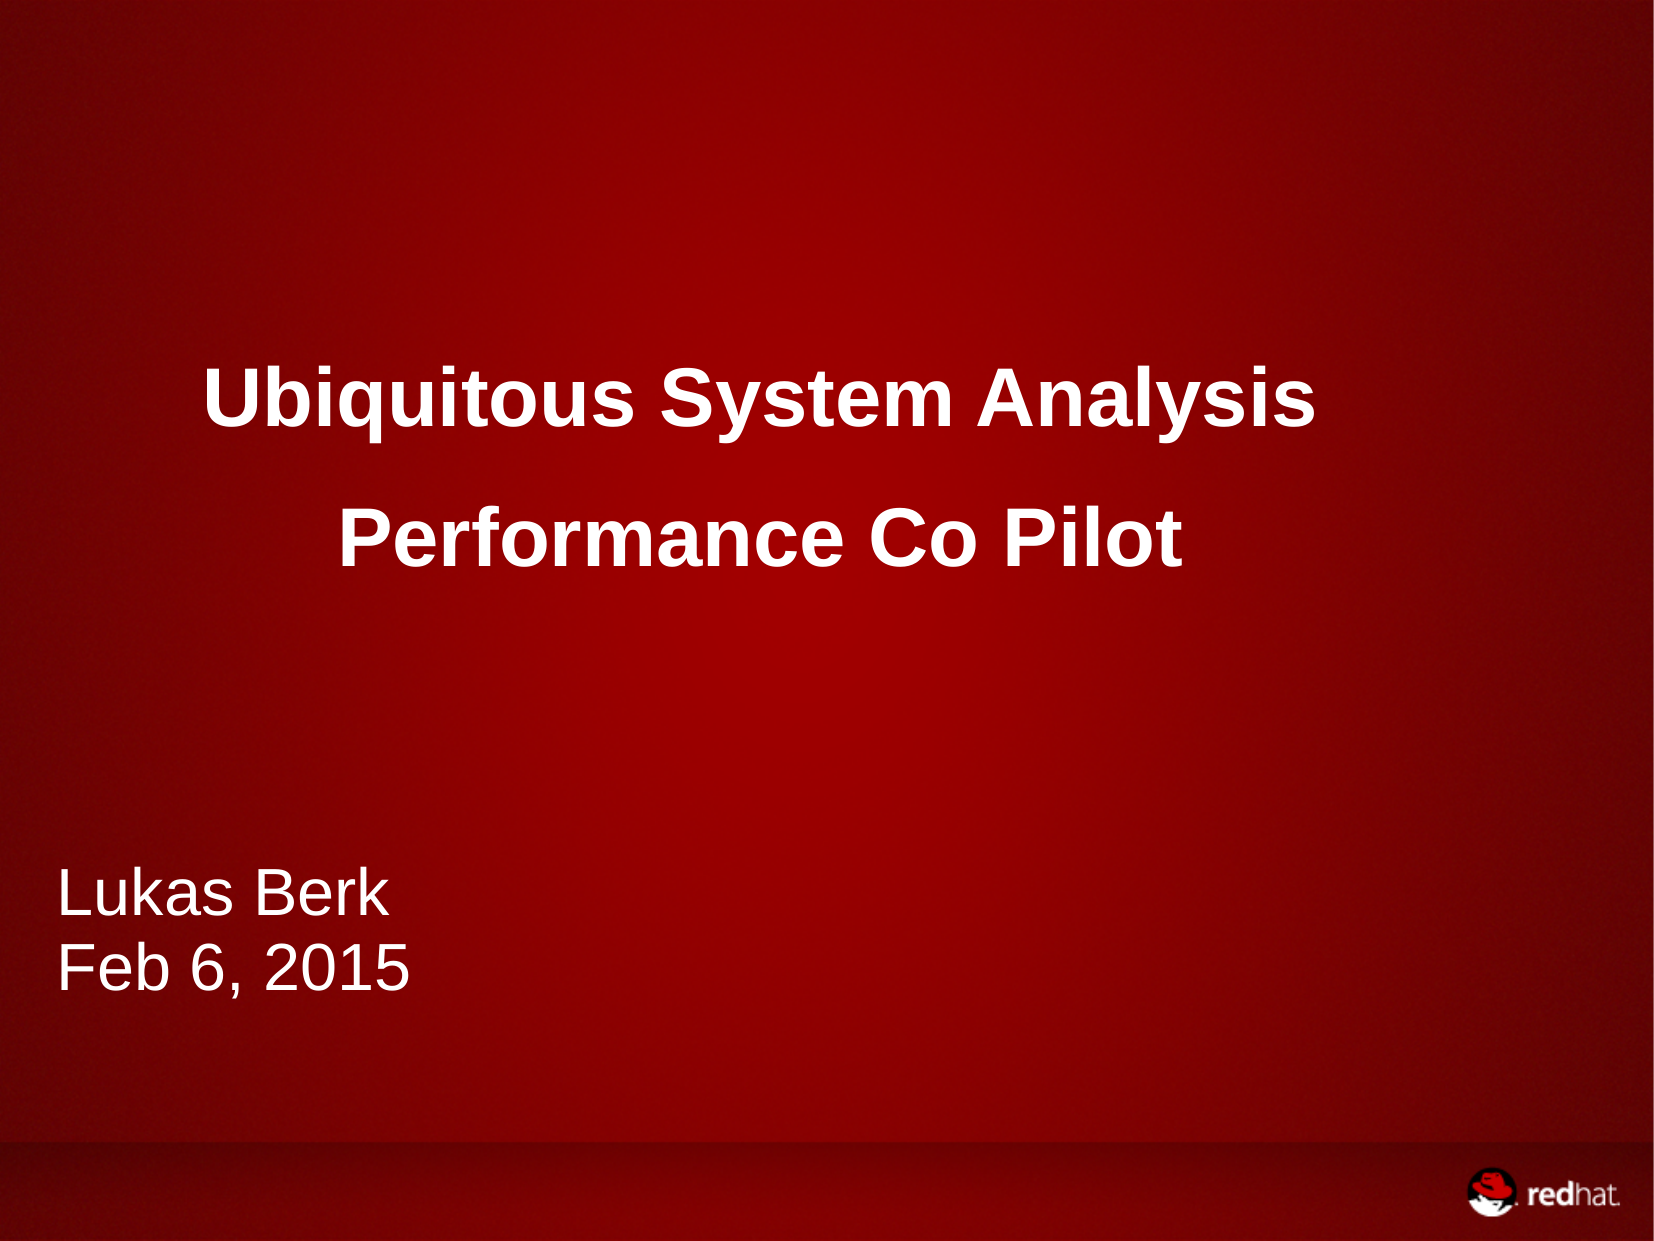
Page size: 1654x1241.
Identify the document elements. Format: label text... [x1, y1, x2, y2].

text_box Ubiquitous System Analysis Performance Co Pilot [187, 297, 1426, 657]
picture [0, 0, 1654, 1241]
text_box Lukas Berk Feb 6, 2015 [42, 772, 546, 1087]
